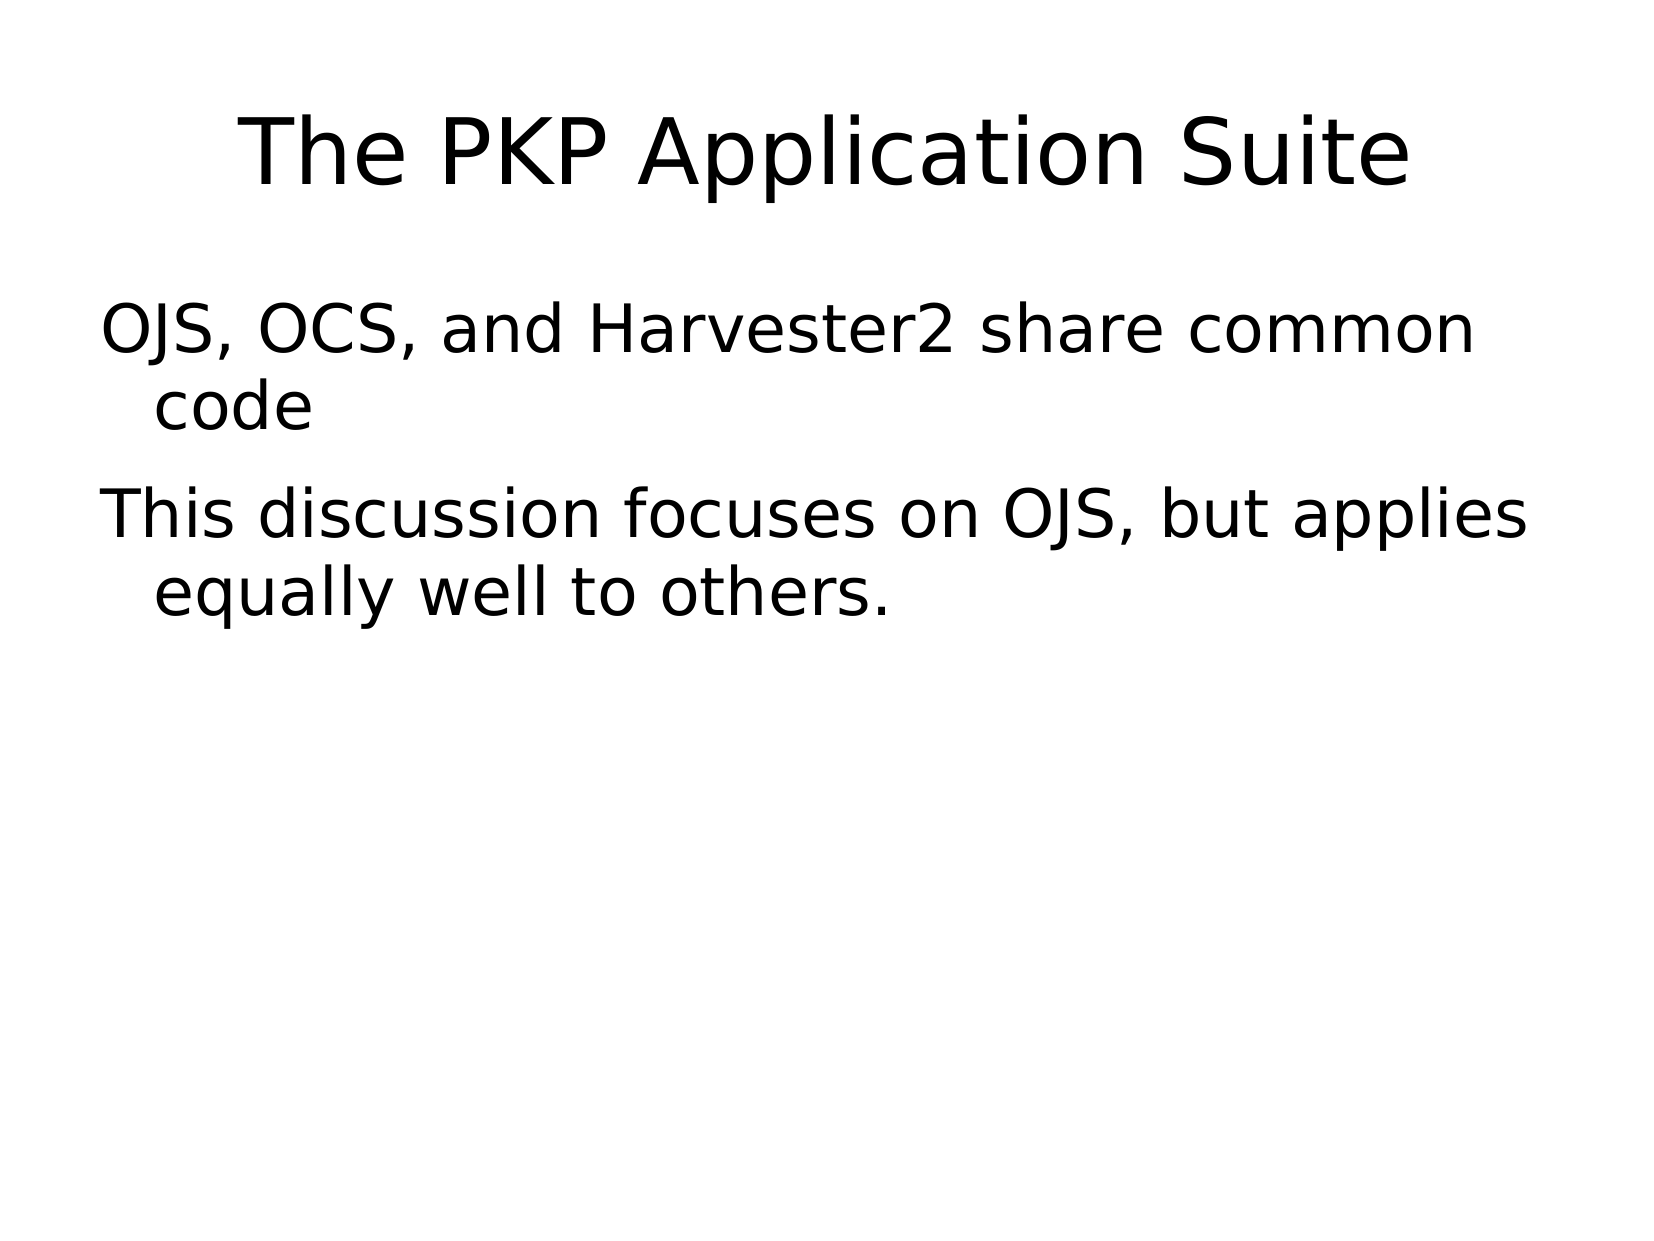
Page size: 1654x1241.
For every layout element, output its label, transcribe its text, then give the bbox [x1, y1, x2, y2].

title The PKP Application Suite [82, 49, 1571, 257]
list OJS, OCS, and Harvester2 share common code This discussion focuses on OJS, but applies equally well to others. [82, 290, 1571, 1094]
